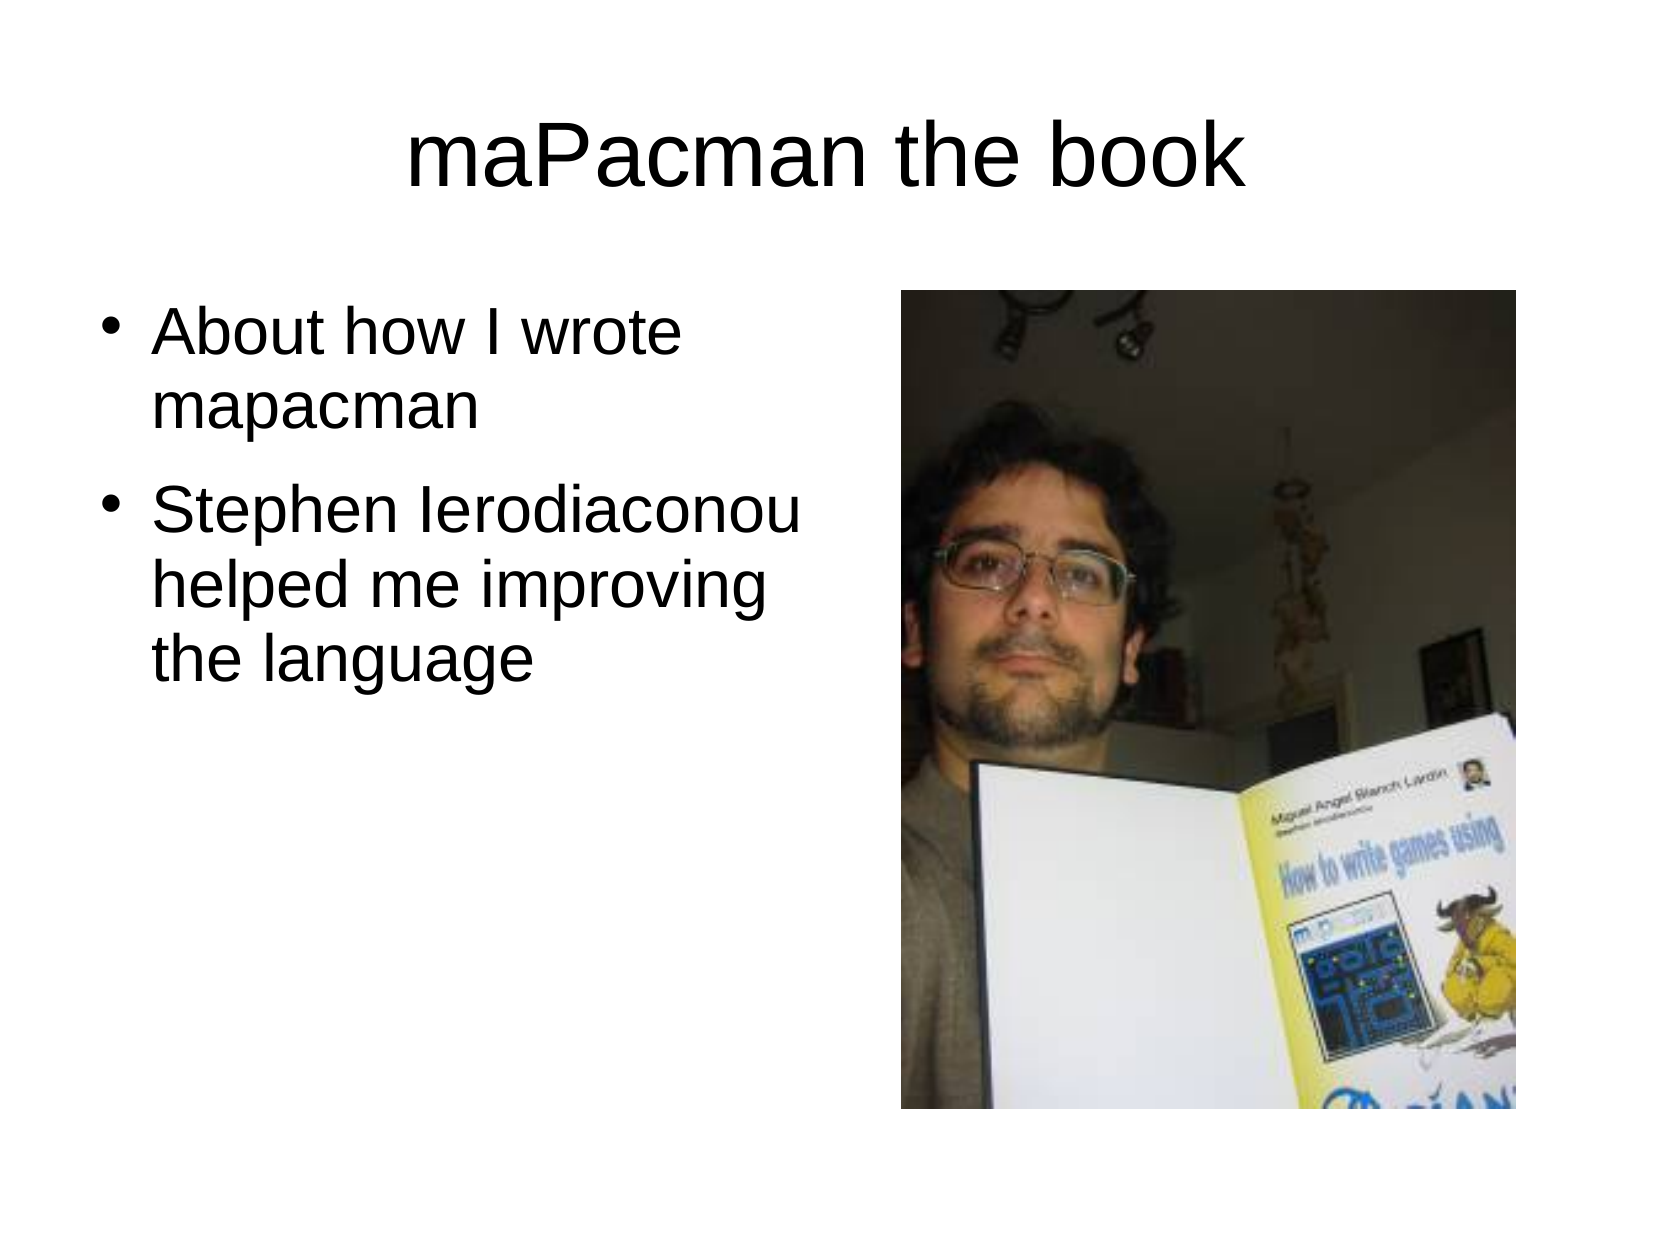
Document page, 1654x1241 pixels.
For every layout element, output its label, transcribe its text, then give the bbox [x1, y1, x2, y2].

list About how I wrote mapacman Stephen Ierodiaconou helped me improving the language [82, 290, 809, 1109]
picture [901, 290, 1516, 1109]
title maPacman the book [82, 49, 1571, 257]
